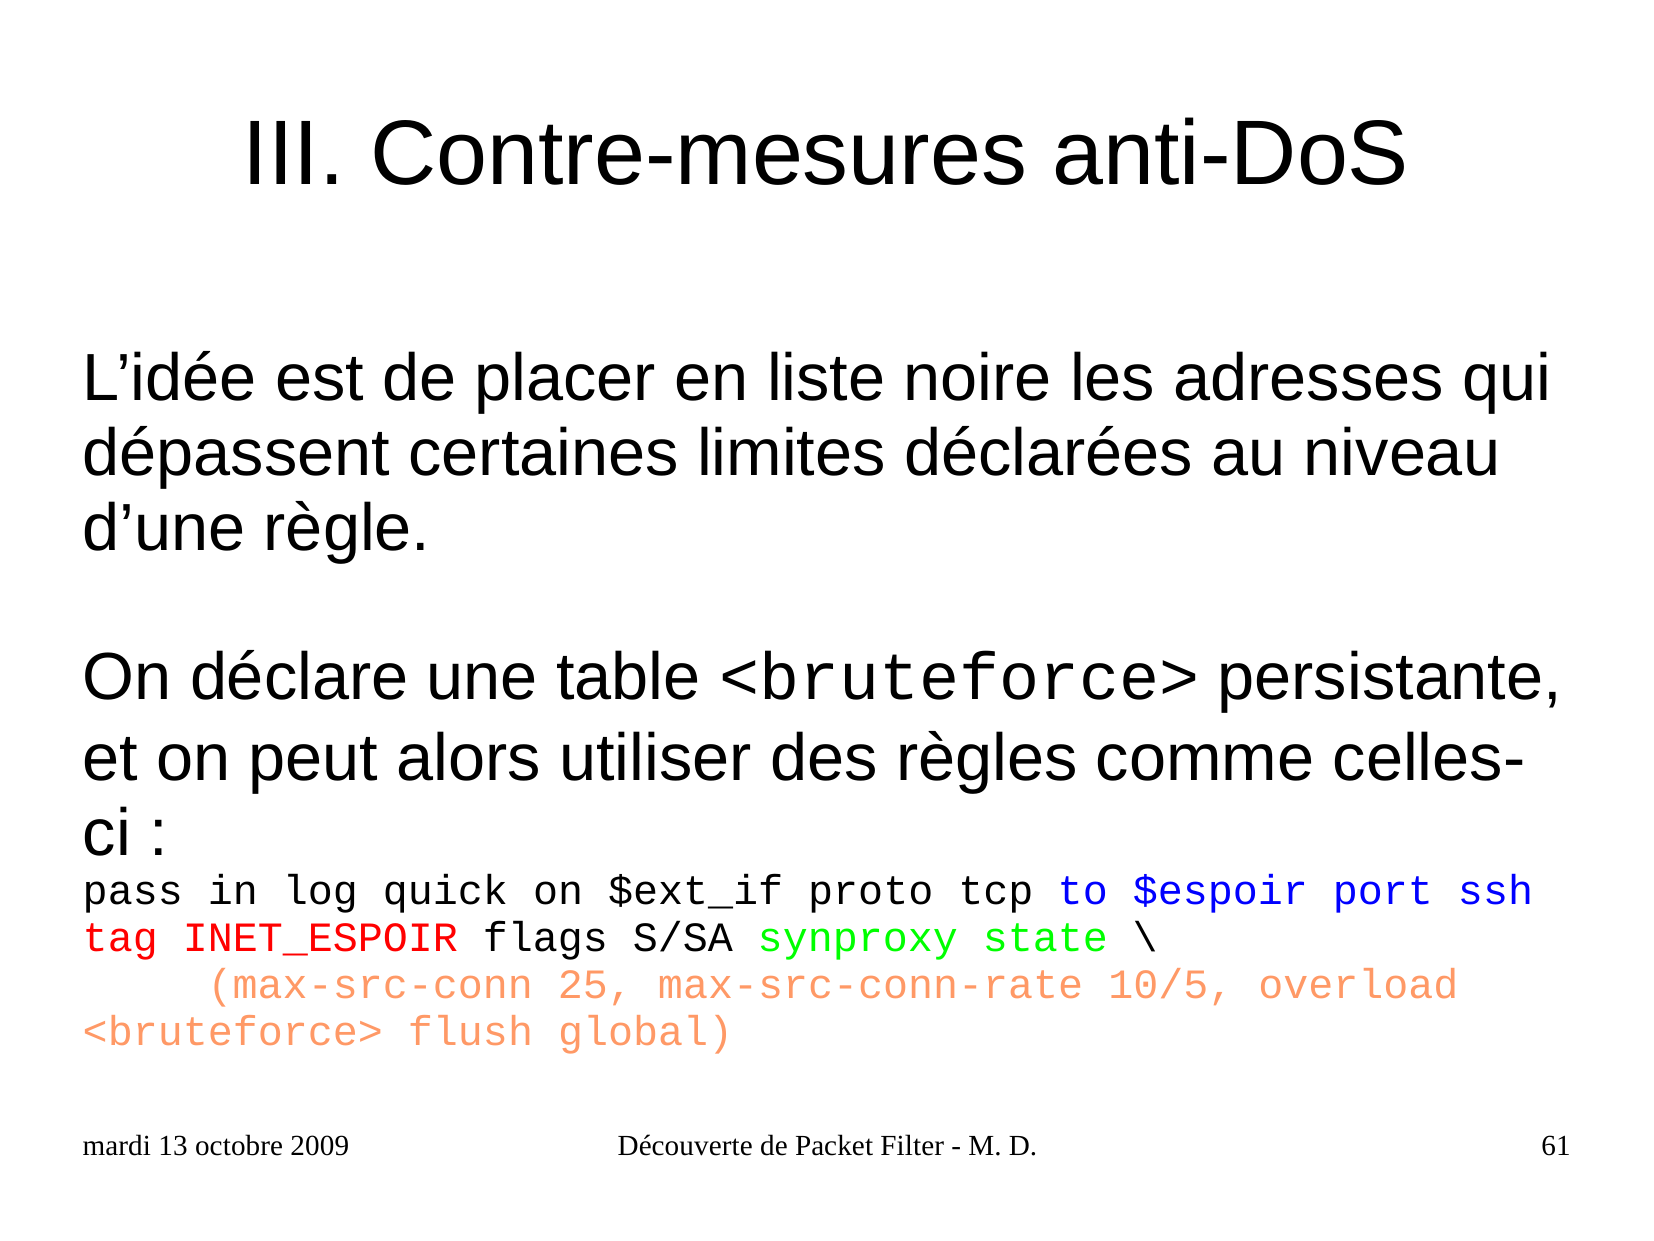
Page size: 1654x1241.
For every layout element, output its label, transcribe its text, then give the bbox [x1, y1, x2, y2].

subtitle L’idée est de placer en liste noire les adresses qui dépassent certaines limites déclarées au niveau d’une règle. On déclare une table <bruteforce> persistante, et on peut alors utiliser des règles comme celles-ci : pass in log quick on $ext_if proto tcp to $espoir port ssh tag INET_ESPOIR flags S/SA synproxy state \ (max-src-conn 25, max-src-conn-rate 10/5, overload <bruteforce> flush global) [82, 297, 1571, 1102]
title III. Contre-mesures anti-DoS [82, 56, 1571, 250]
